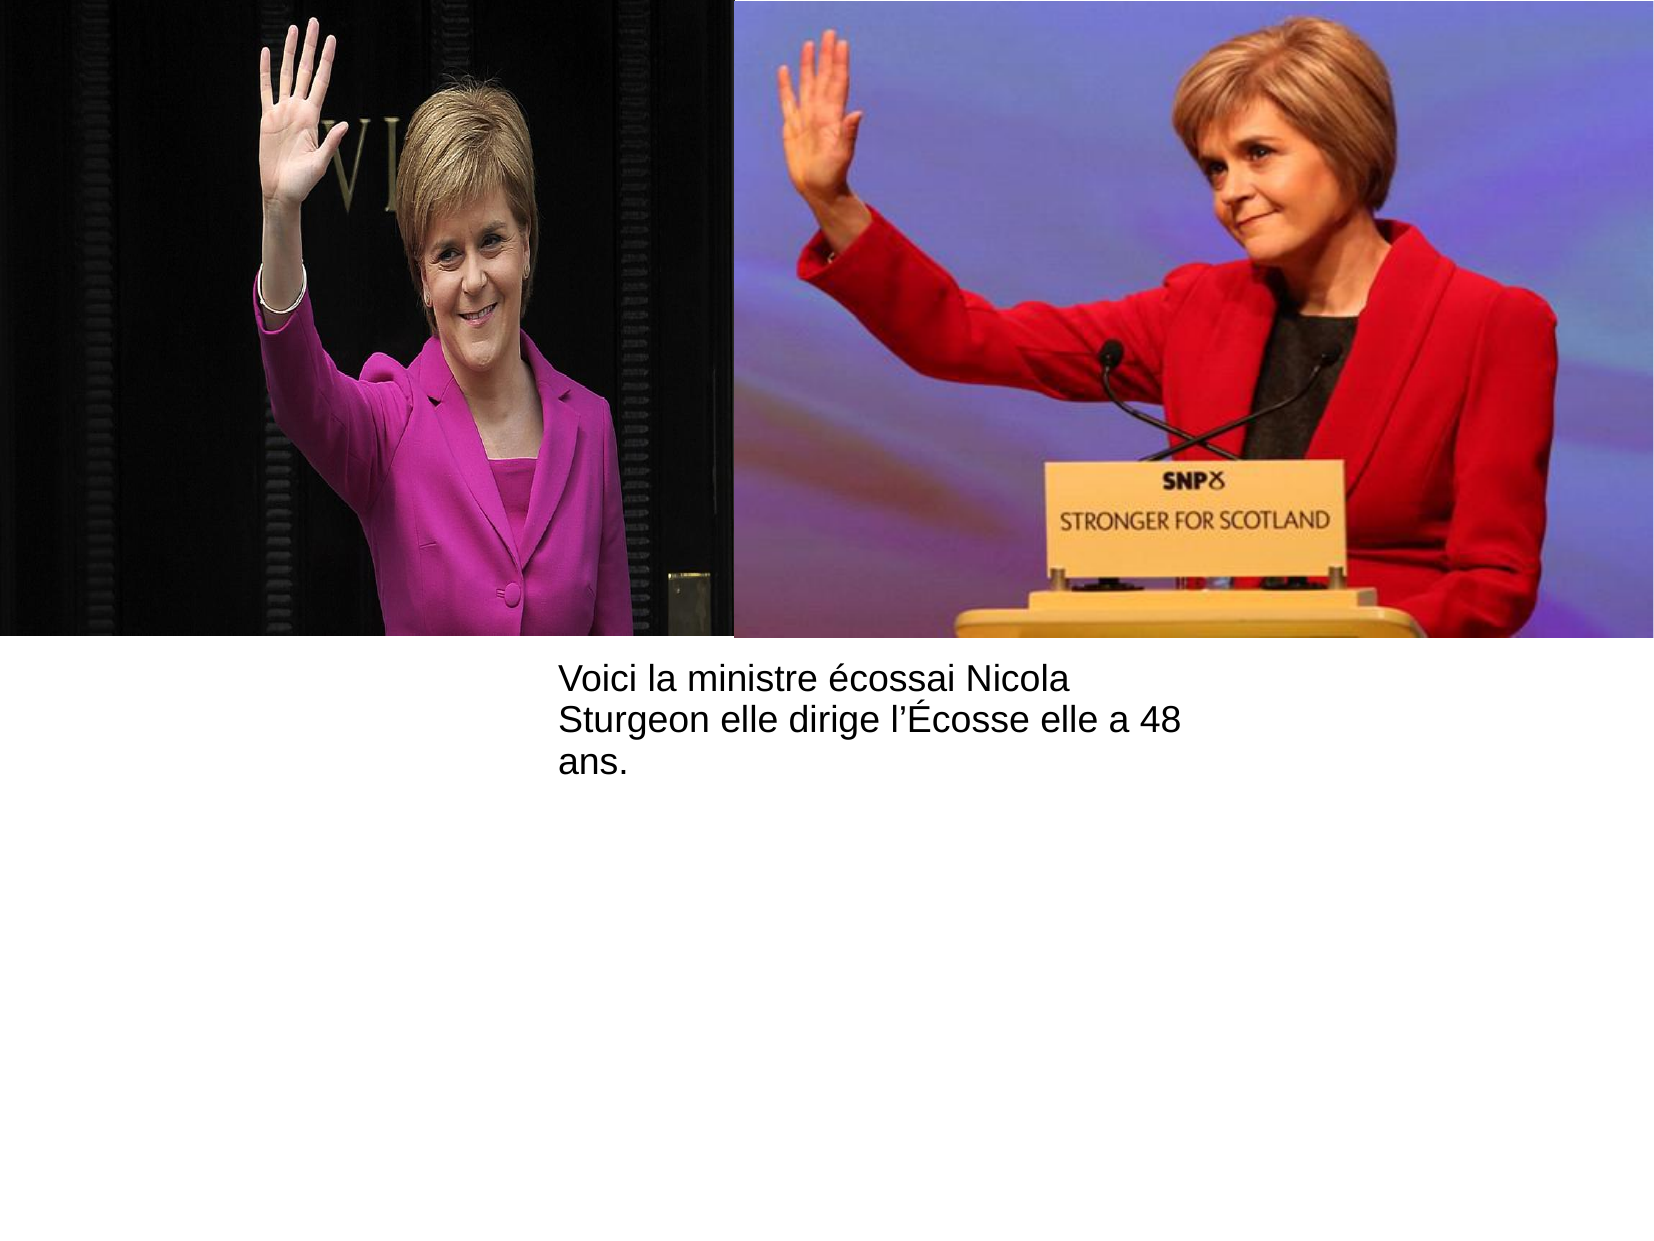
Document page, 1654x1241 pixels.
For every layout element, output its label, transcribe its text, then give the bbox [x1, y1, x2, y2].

text_box Voici la ministre écossai Nicola Sturgeon elle dirige l’Écosse elle a 48 ans. [543, 649, 1217, 851]
picture [0, 0, 1654, 638]
